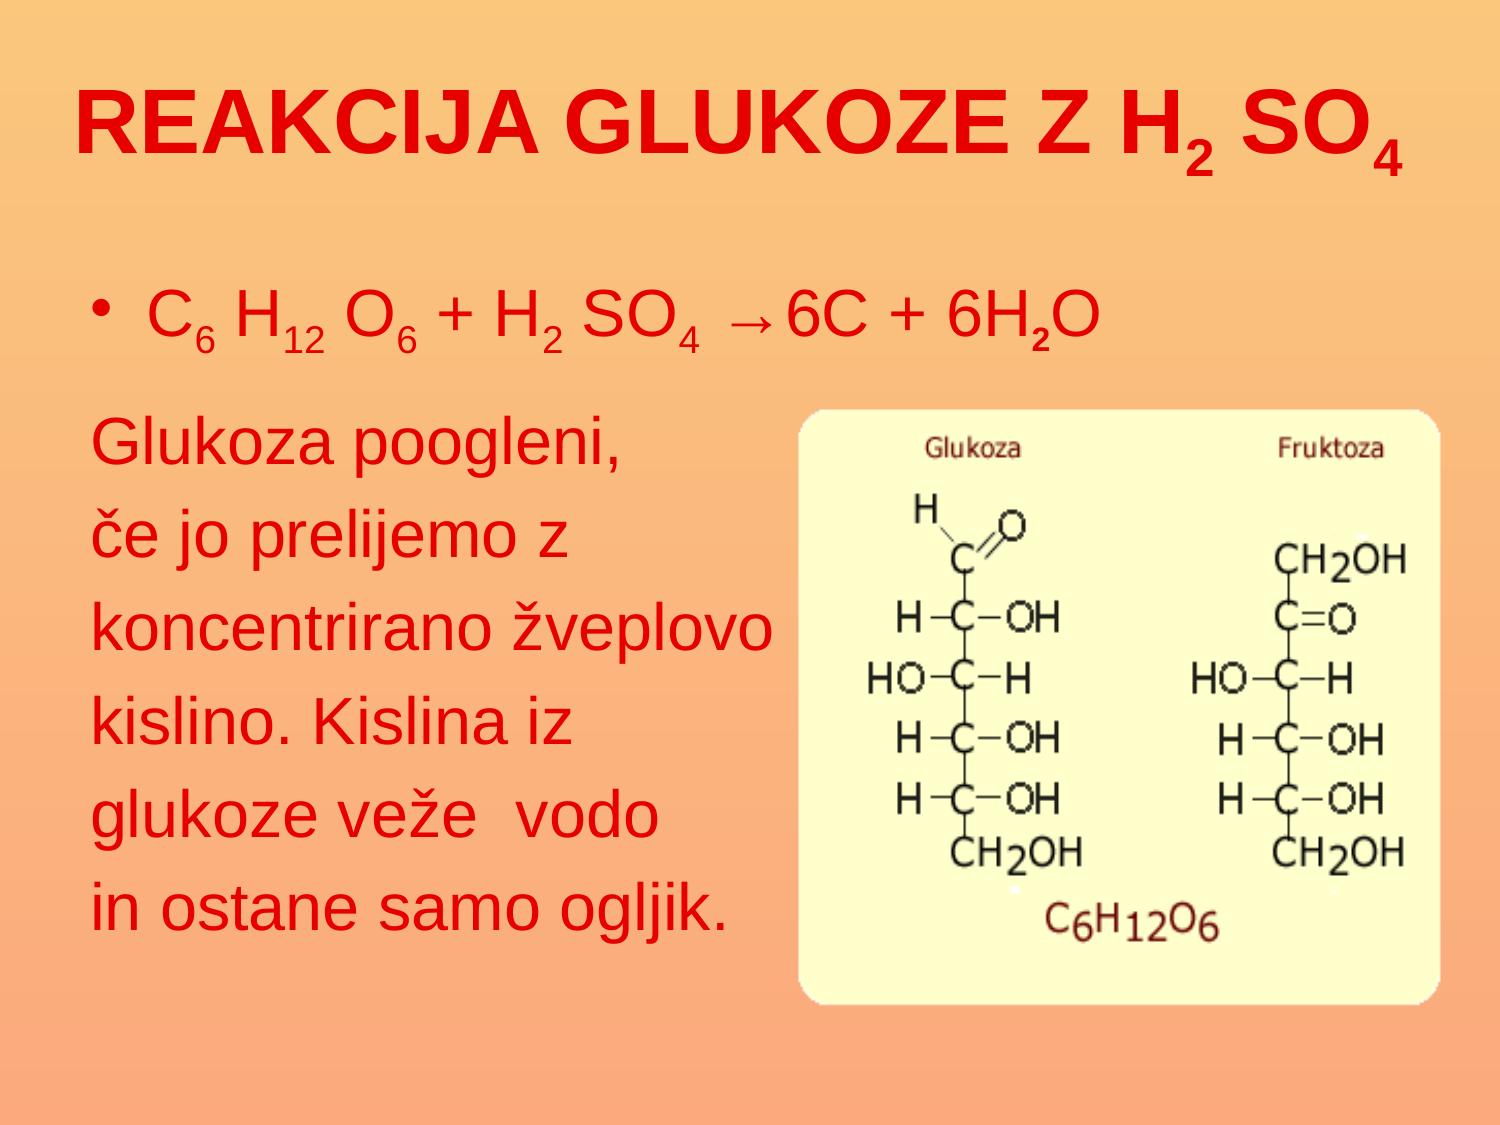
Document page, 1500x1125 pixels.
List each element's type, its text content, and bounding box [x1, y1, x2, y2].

picture [797, 408, 1447, 1010]
title REAKCIJA GLUKOZE Z H2 SO4 [29, 31, 1447, 219]
list C6 H12 O6 + H2 SO4 →6C + 6H2O Glukoza poogleni, če jo prelijemo z koncentrirano žveplovo kislino. Kislina iz glukoze veže vodo in ostane samo ogljik. [75, 262, 1425, 1005]
